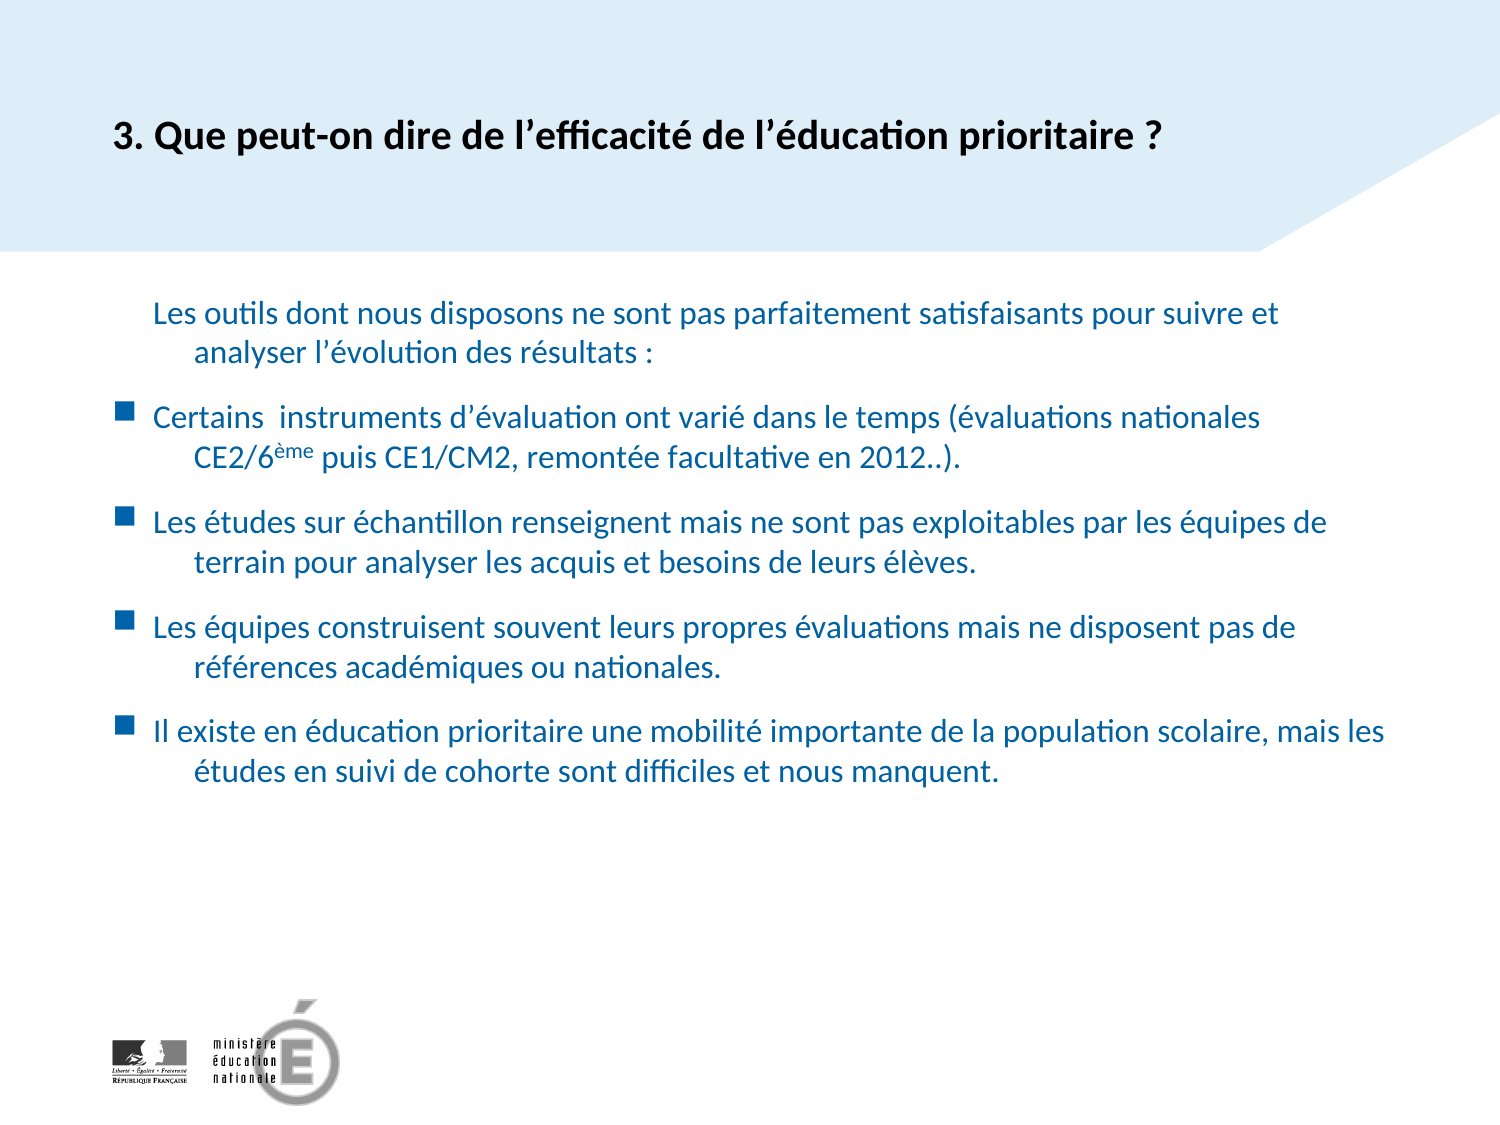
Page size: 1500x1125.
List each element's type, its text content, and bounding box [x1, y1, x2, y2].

title 3. Que peut-on dire de l’efficacité de l’éducation prioritaire ? [112, 21, 1388, 244]
list Les outils dont nous disposons ne sont pas parfaitement satisfaisants pour suivre et analyser l’évolution des résultats : Certains instruments d’évaluation ont varié dans le temps (évaluations nationales CE2/6ème puis CE1/CM2, remontée facultative en 2012..). Les études sur échantillon renseignent mais ne sont pas exploitables par les équipes de terrain pour analyser les acquis et besoins de leurs élèves. Les équipes construisent souvent leurs propres évaluations mais ne disposent pas de références académiques ou nationales. Il existe en éducation prioritaire une mobilité importante de la population scolaire, mais les études en suivi de cohorte sont difficiles et nous manquent. [112, 290, 1388, 988]
